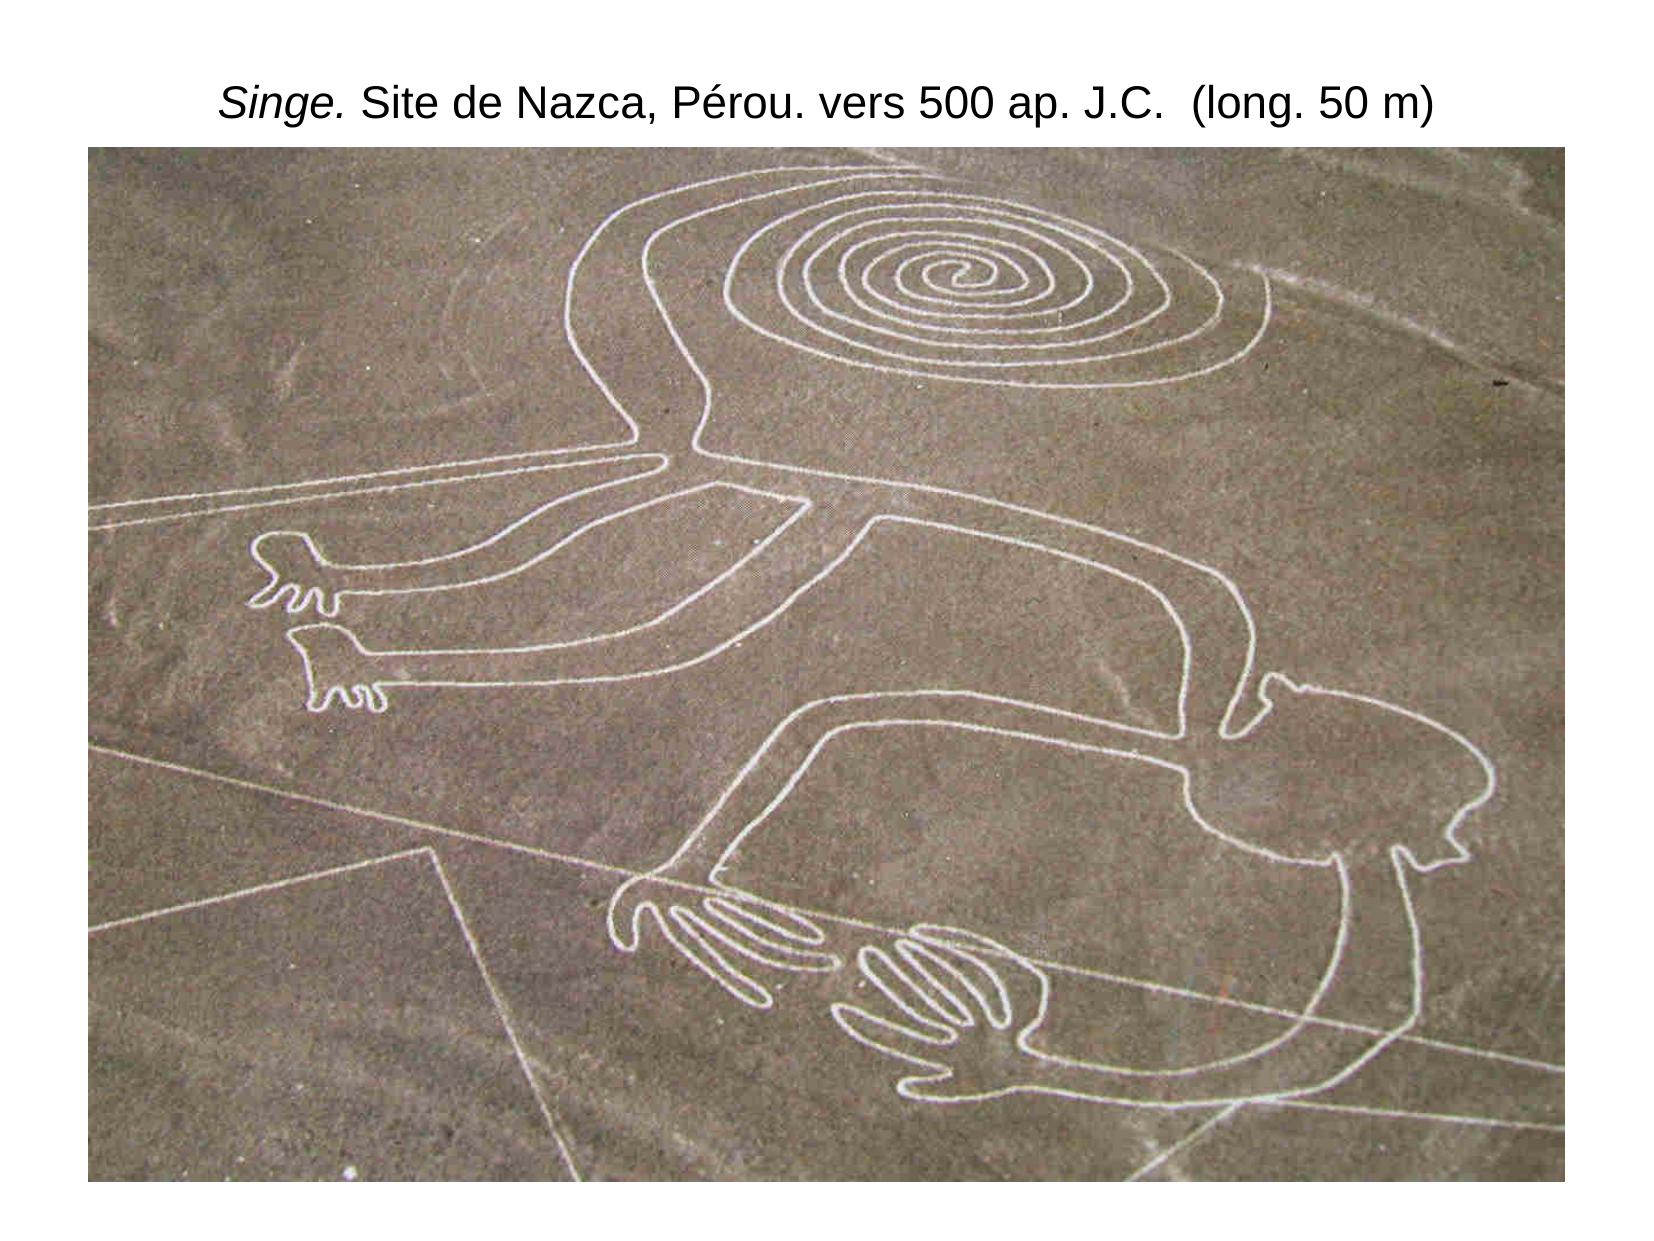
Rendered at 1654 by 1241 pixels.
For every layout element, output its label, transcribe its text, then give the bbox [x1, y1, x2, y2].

title Singe. Site de Nazca, Pérou. vers 500 ap. J.C. (long. 50 m) [82, 56, 1571, 148]
picture [88, 147, 1565, 1182]
